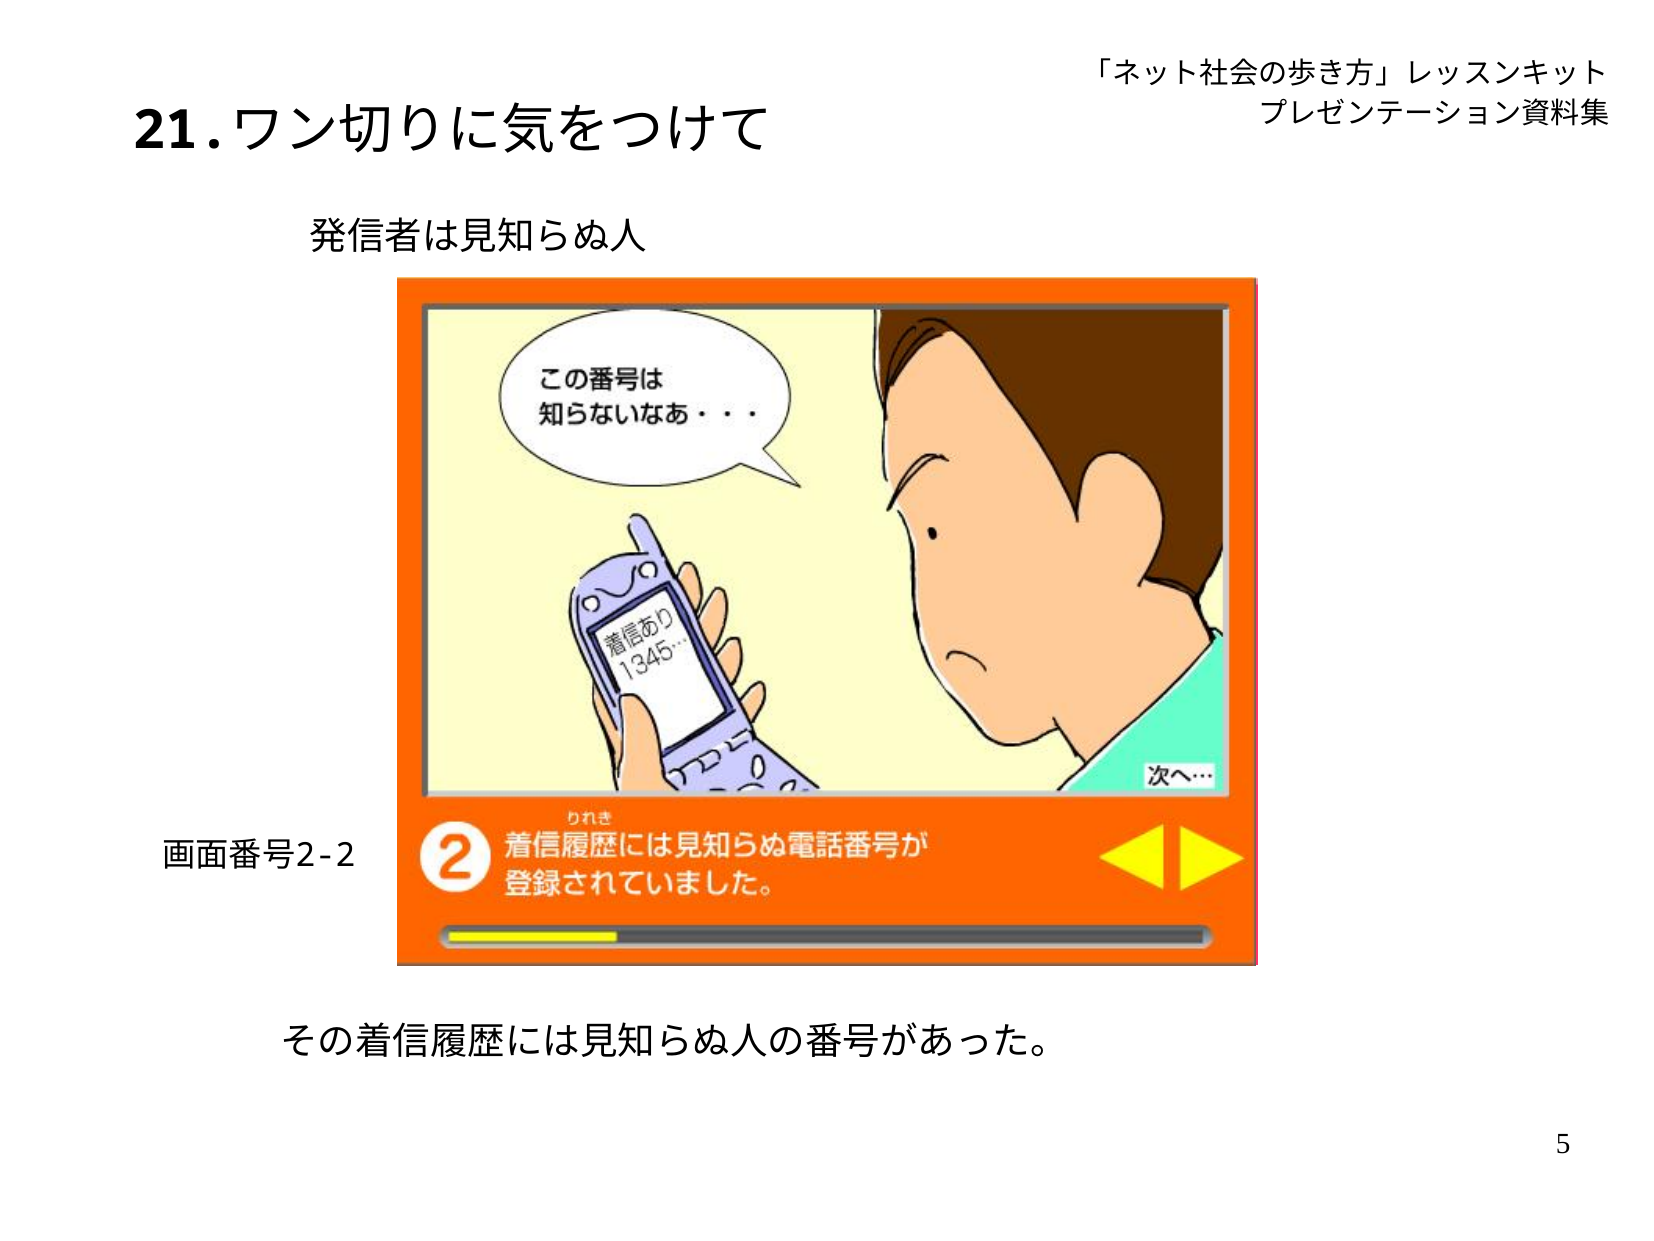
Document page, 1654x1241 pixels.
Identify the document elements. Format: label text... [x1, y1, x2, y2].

text_box 画面番号2-2 [147, 826, 384, 882]
picture [397, 277, 1258, 966]
text_box 発信者は見知らぬ人 [295, 206, 946, 267]
text_box その着信履歴には見知らぬ人の番号があった。 [265, 1003, 1447, 1074]
text_box 21.ワン切りに気をつけて [118, 88, 1241, 169]
text_box 「ネット社会の歩き方」レッスンキット プレゼンテーション資料集 [1062, 44, 1625, 139]
